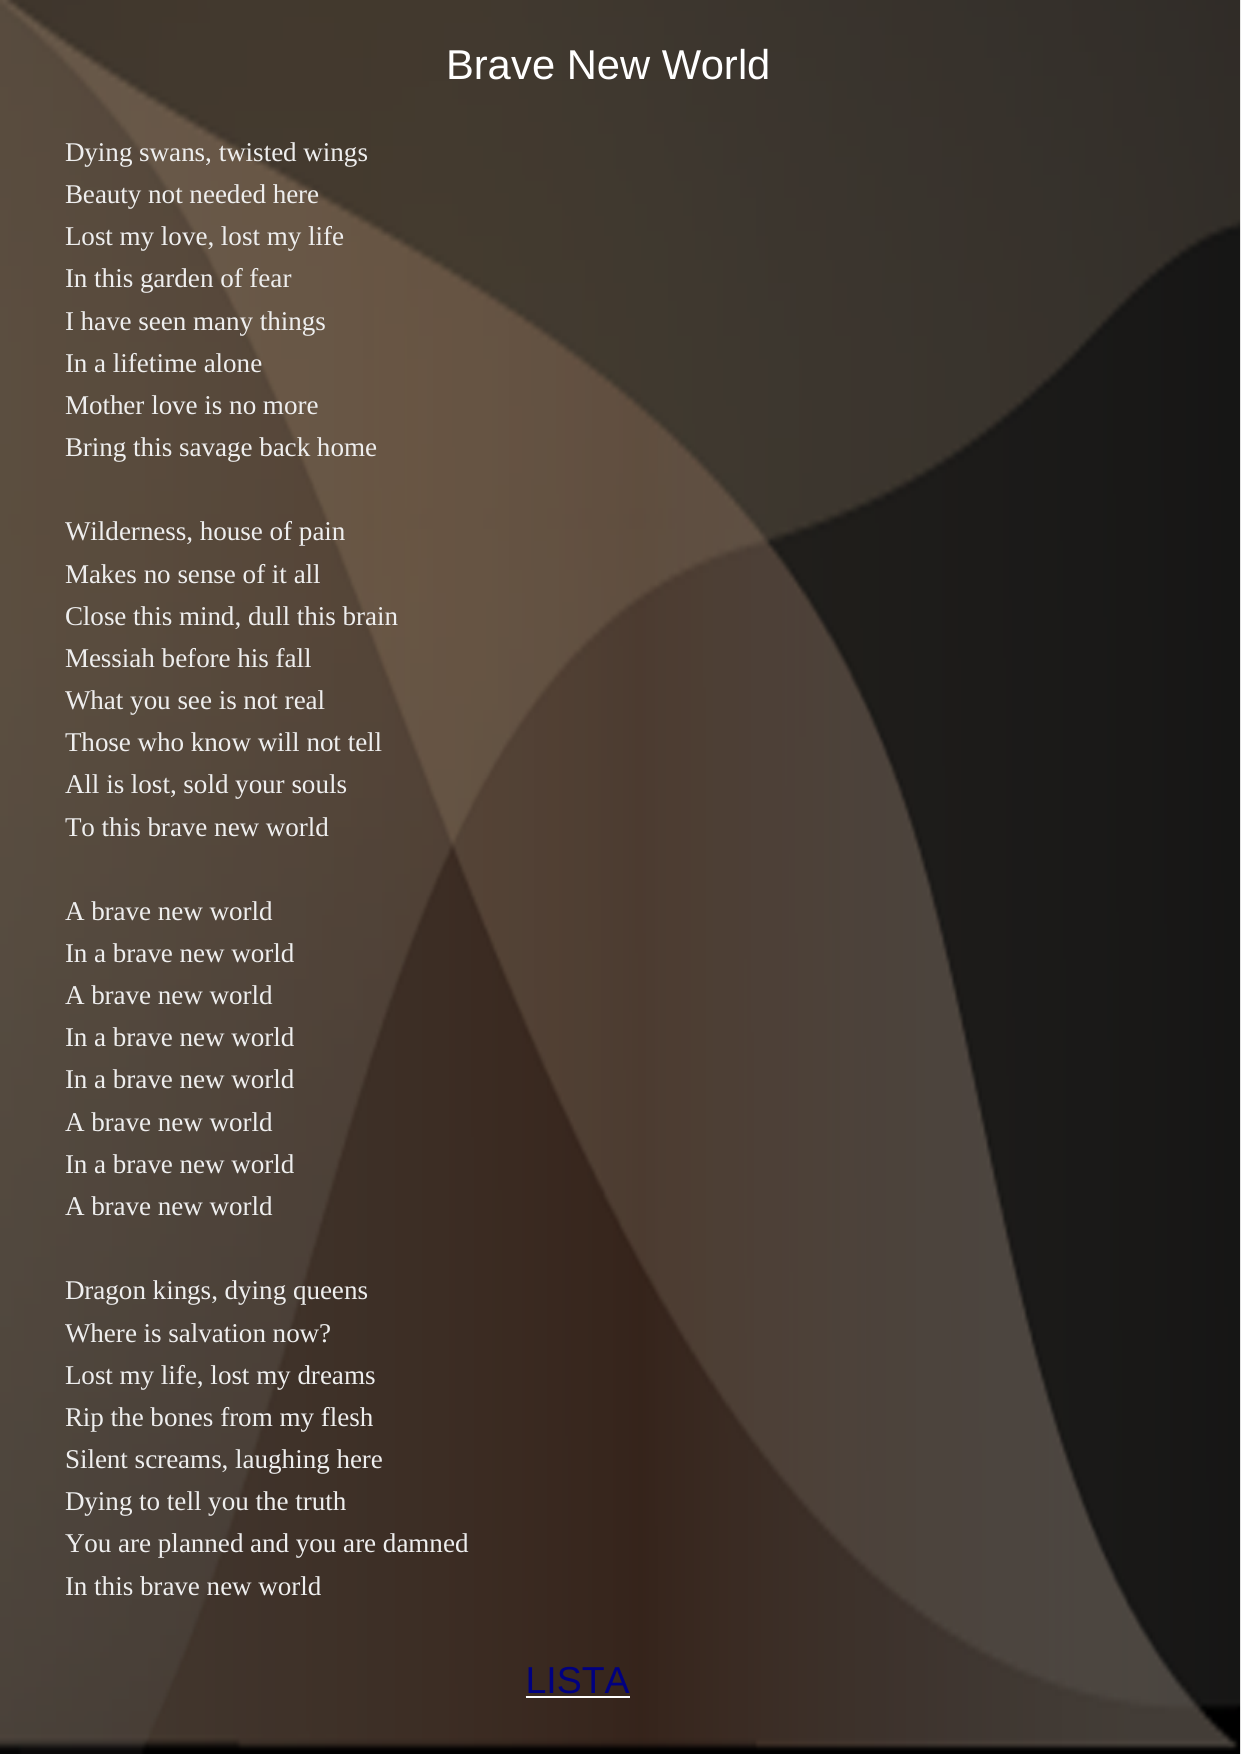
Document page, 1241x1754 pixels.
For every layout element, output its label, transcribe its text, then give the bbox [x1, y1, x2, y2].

title Brave New World [76, 41, 1140, 89]
picture [0, 0, 1241, 1754]
list Dying swans, twisted wings Beauty not needed here Lost my love, lost my life In this garden of fear I have seen many things In a lifetime alone Mother love is no more Bring this savage back home Wilderness, house of pain Makes no sense of it all Close this mind, dull this brain Messiah before his fall What you see is not real Those who know will not tell All is lost, sold your souls To this brave new world A brave new world In a brave new world A brave new world In a brave new world In a brave new world A brave new world In a brave new world A brave new world Dragon kings, dying queens Where is salvation now? Lost my life, lost my dreams Rip the bones from my flesh Silent screams, laughing here Dying to tell you the truth You are planned and you are damned In this brave new world [64, 53, 1096, 1625]
text_box LISTA [525, 1659, 658, 1702]
